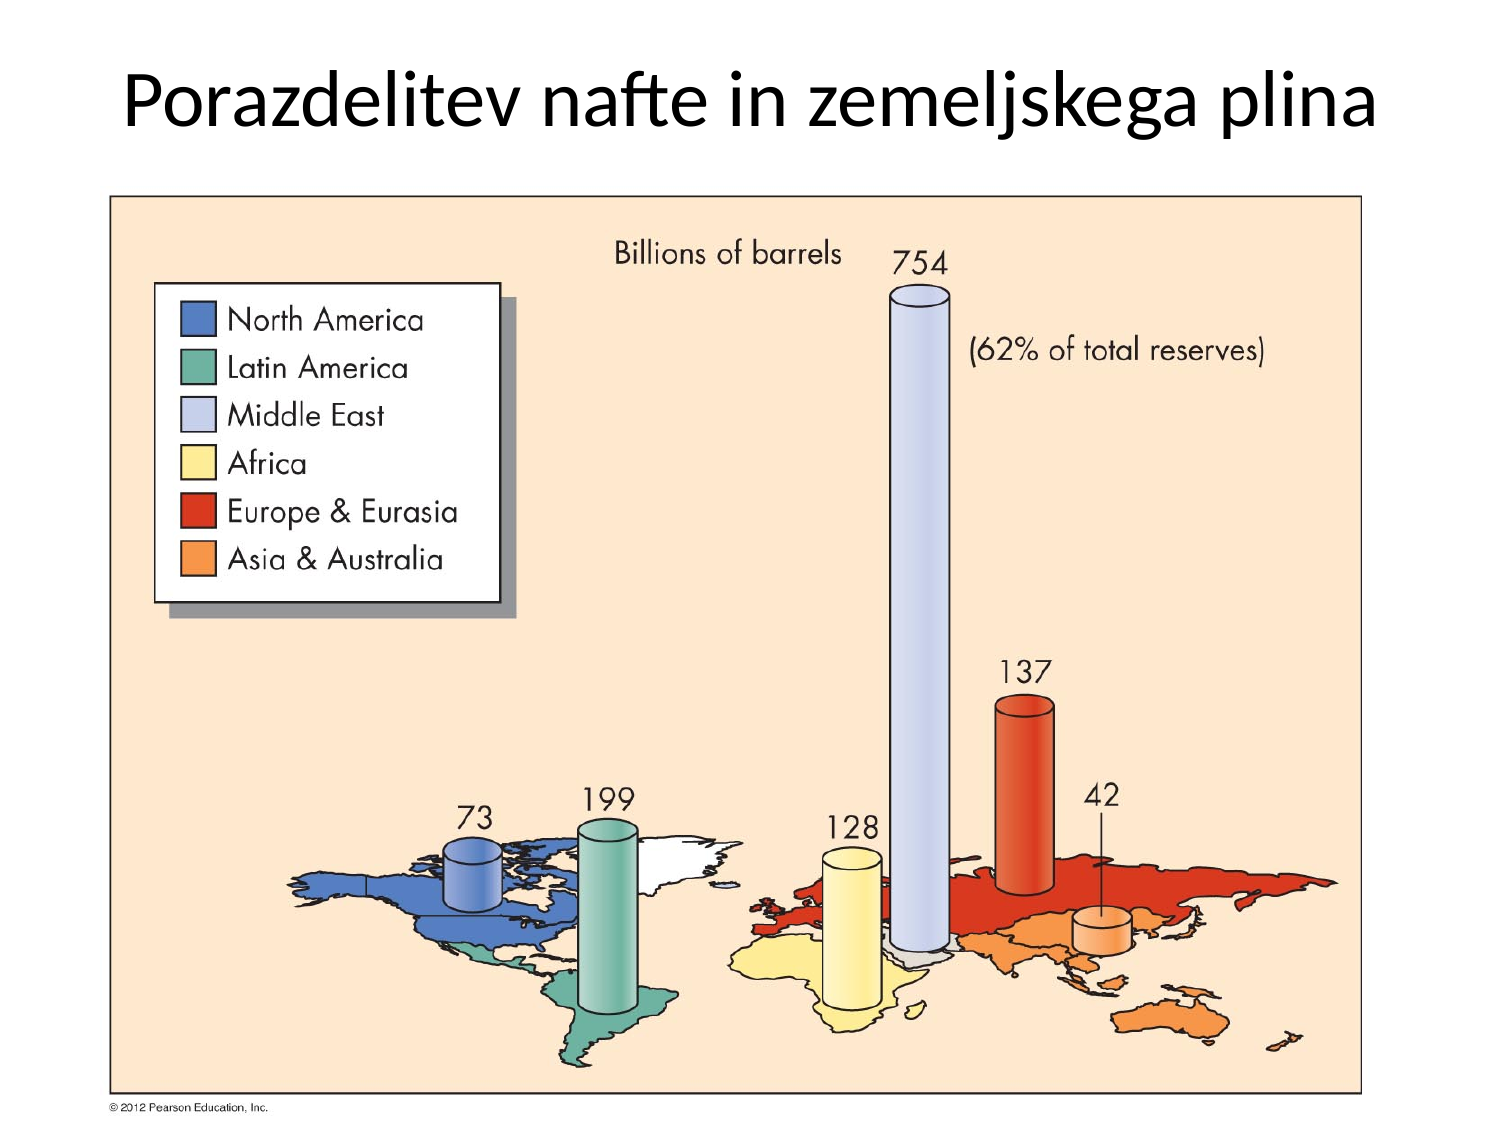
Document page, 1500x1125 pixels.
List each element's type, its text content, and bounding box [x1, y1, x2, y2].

title Porazdelitev nafte in zemeljskega plina [76, 0, 1427, 188]
picture [100, 186, 1371, 1125]
